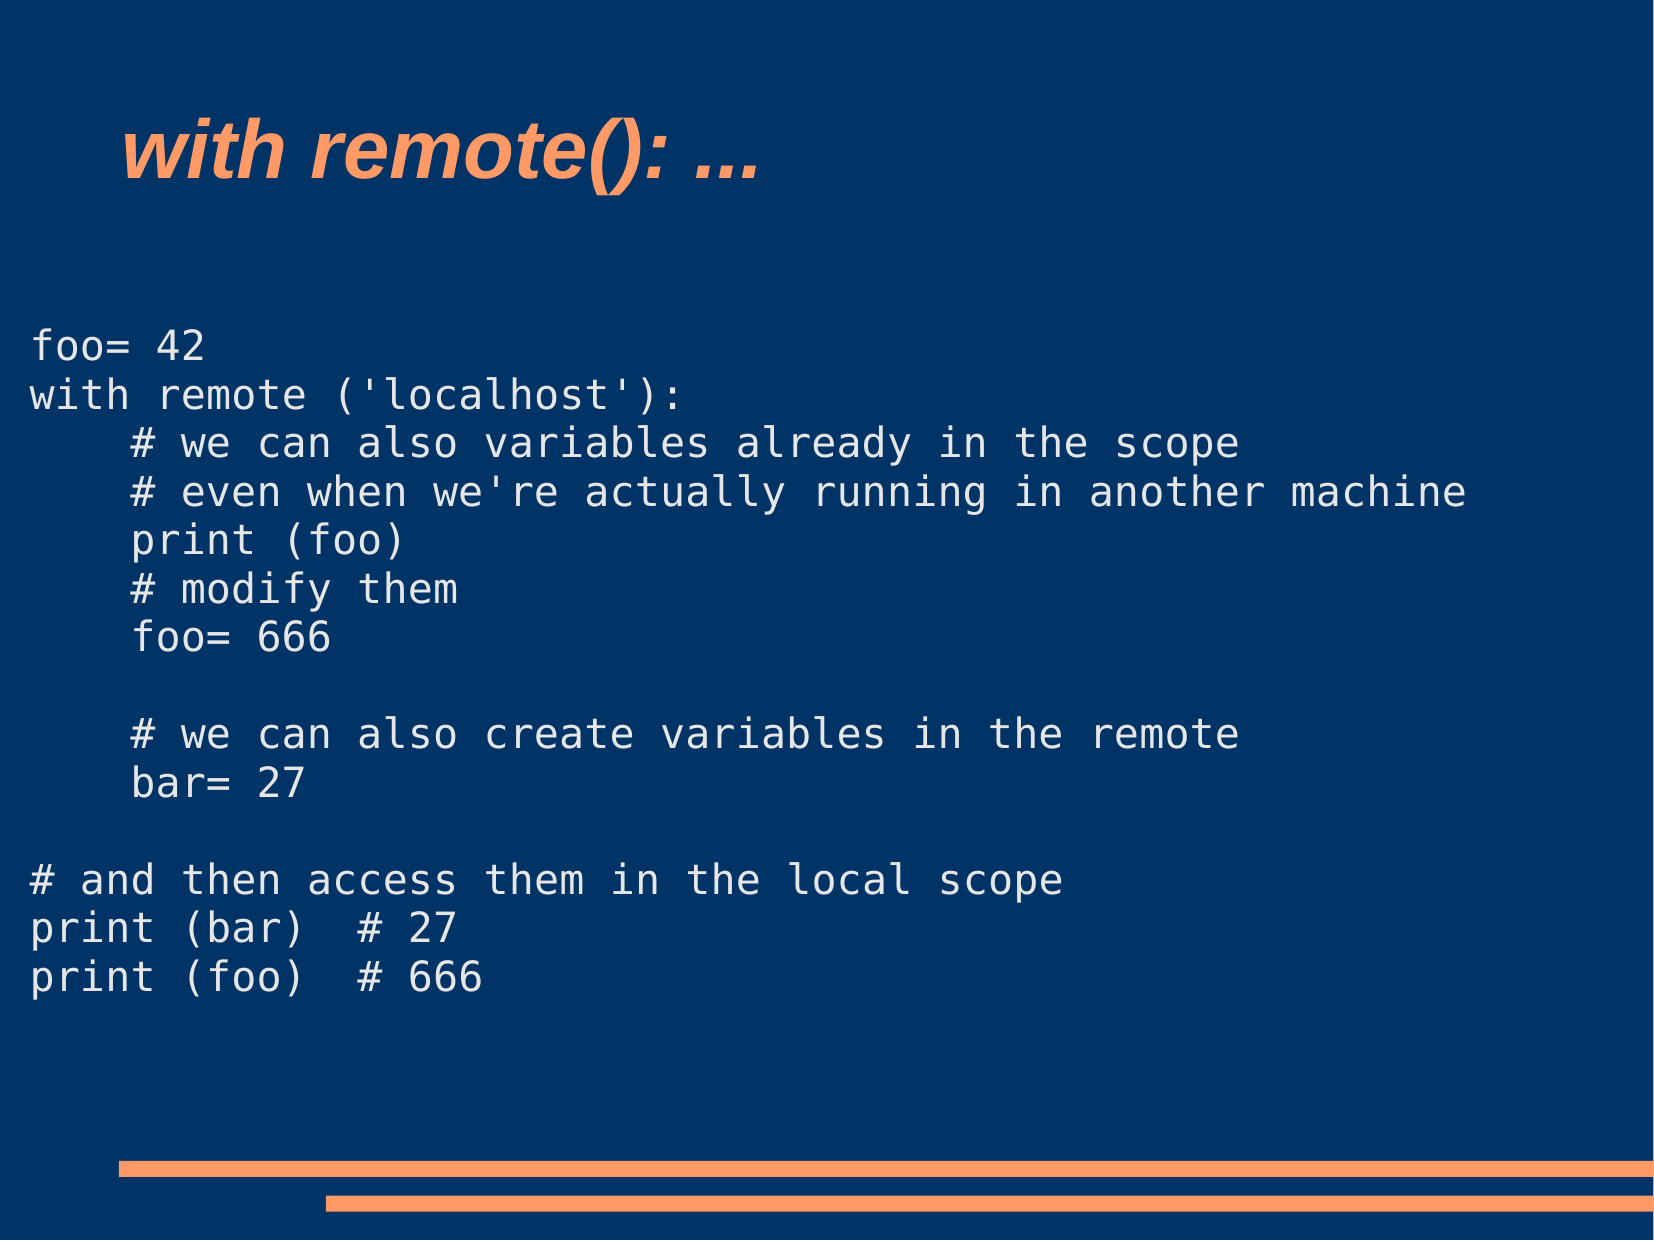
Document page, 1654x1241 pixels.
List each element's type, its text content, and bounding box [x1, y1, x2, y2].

list foo= 42 with remote ('localhost'): # we can also variables already in the scope # even when we're actually running in another machine print (foo) # modify them foo= 666 # we can also create variables in the remote bar= 27 # and then access them in the local scope print (bar) # 27 print (foo) # 666 [29, 322, 1625, 1133]
title with remote(): ... [121, 46, 1534, 254]
